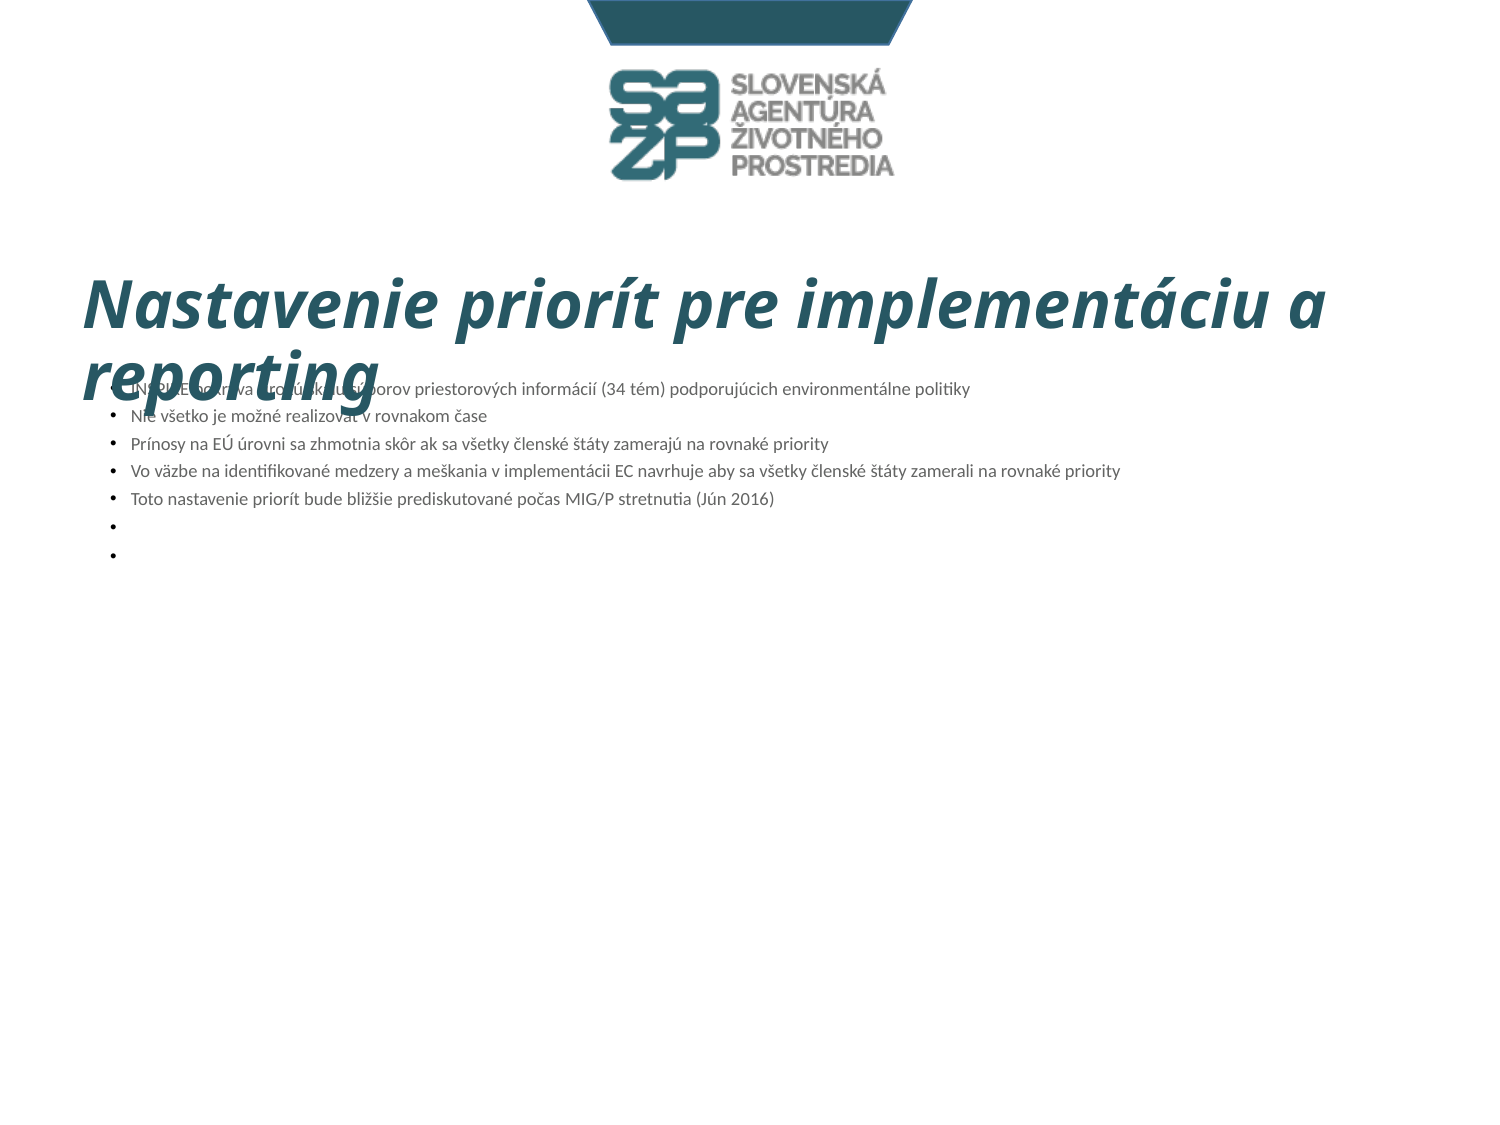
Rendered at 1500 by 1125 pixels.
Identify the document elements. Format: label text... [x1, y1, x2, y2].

title Nastavenie priorít pre implementáciu a reporting [67, 263, 1500, 347]
list INSPIRE pokrýva širokú škálu súborov priestorových informácií (34 tém) podporujúcich environmentálne politiky Nie všetko je možné realizovať v rovnakom čase Prínosy na EÚ úrovni sa zhmotnia skôr ak sa všetky členské štáty zamerajú na rovnaké priority Vo väzbe na identifikované medzery a meškania v implementácii EC navrhuje aby sa všetky členské štáty zamerali na rovnaké priority Toto nastavenie priorít bude bližšie prediskutované počas MIG/P stretnutia (Jún 2016) [95, 371, 1418, 520]
text_box [588, 0, 912, 44]
picture [588, 44, 922, 200]
